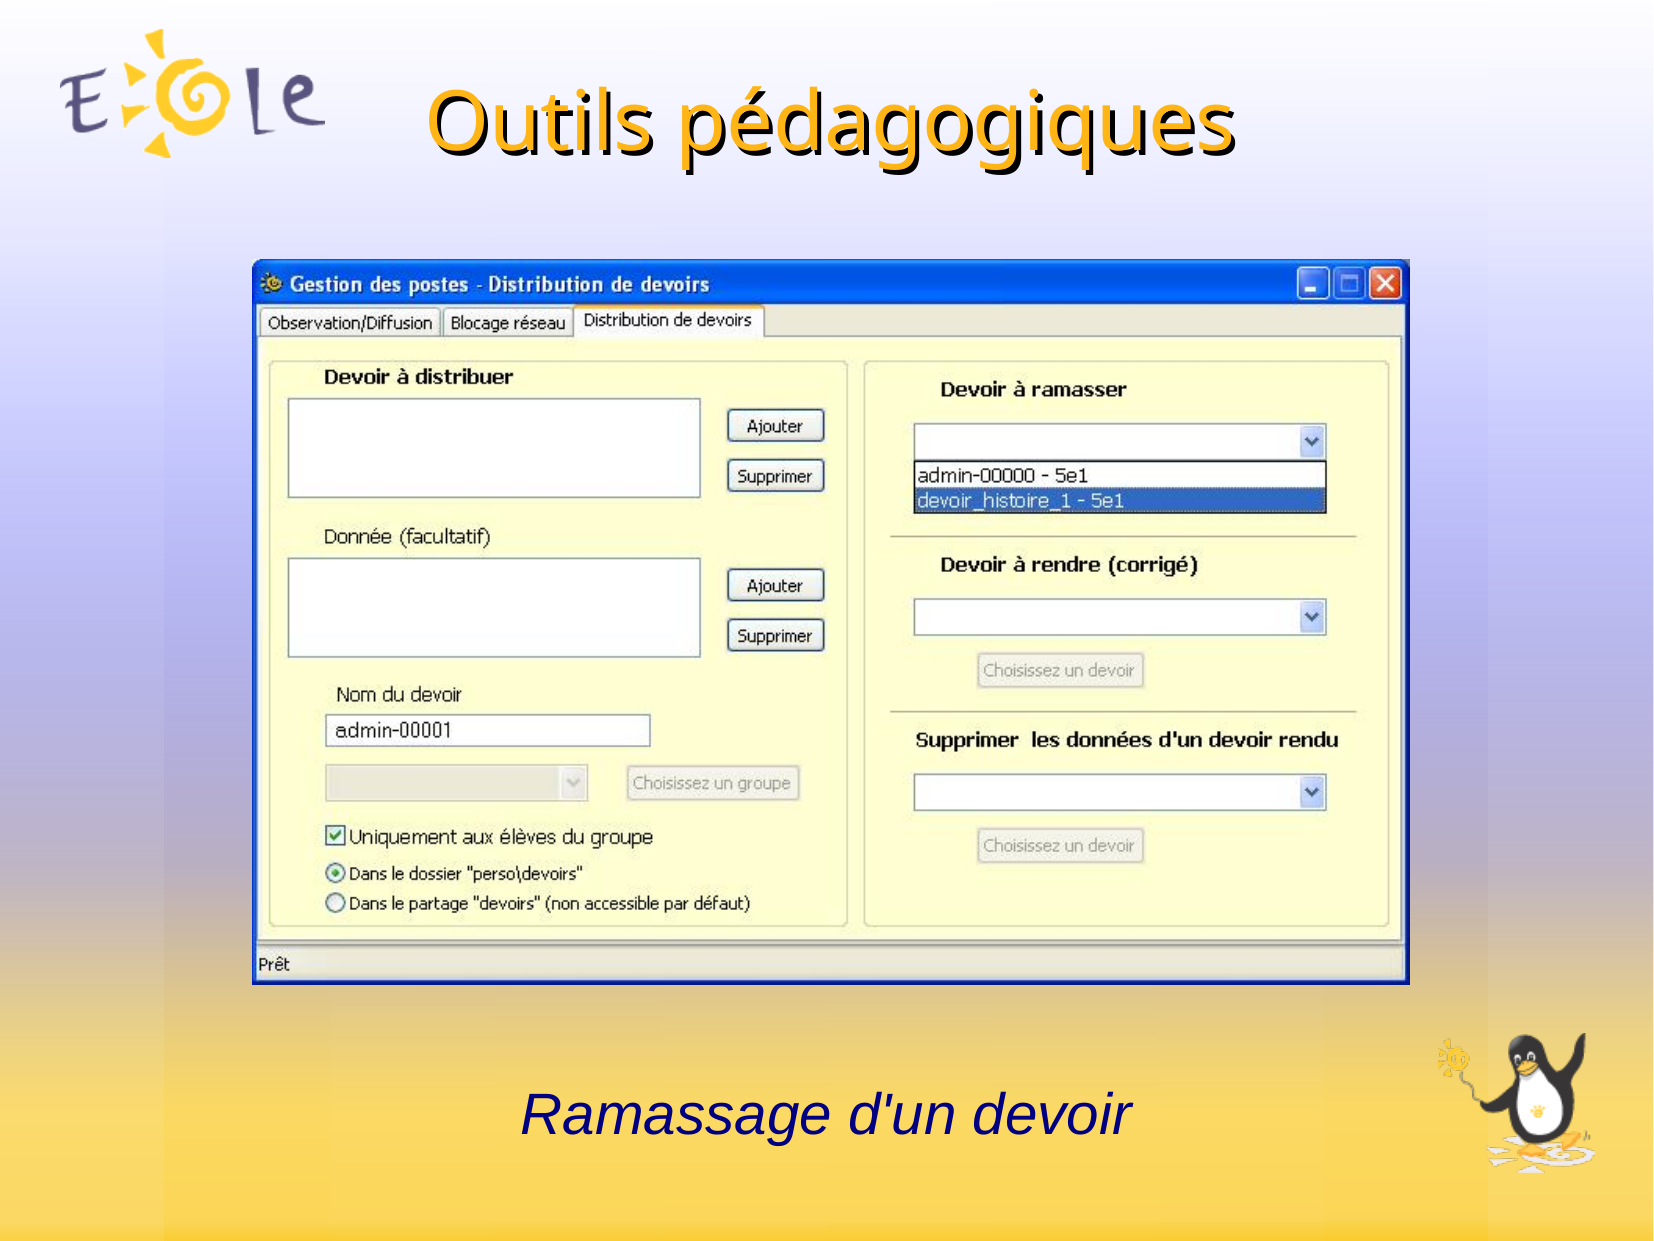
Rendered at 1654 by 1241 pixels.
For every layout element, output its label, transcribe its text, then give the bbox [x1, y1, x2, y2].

text_box Ramassage d'un devoir [29, 1077, 1625, 1152]
picture [0, 0, 1654, 1241]
title Outils pédagogiques [88, 0, 1571, 237]
